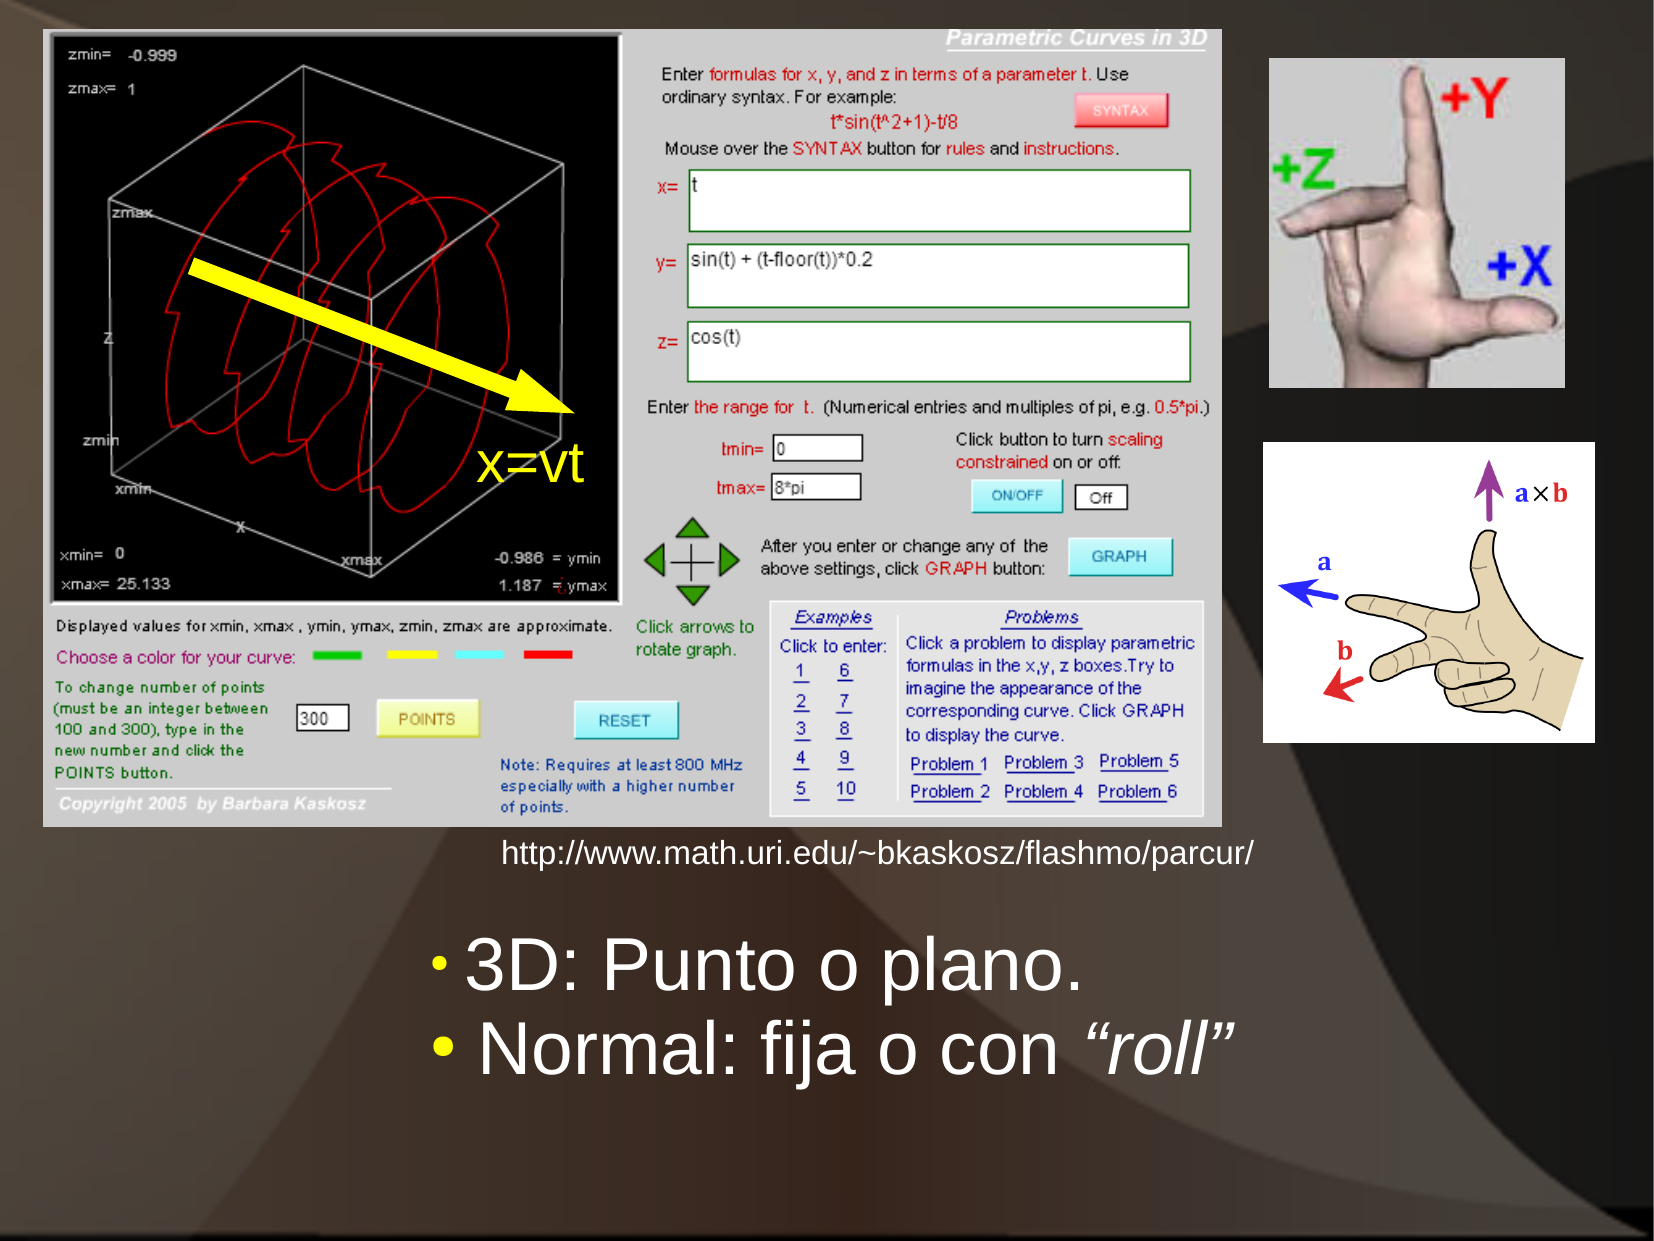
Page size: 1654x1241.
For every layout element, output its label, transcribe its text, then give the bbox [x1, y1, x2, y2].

picture [0, 0, 1654, 1241]
text_box x=vt [427, 422, 634, 502]
text_box 3D: Punto o plano. Normal: fija o con “roll” [118, 915, 1565, 1099]
chart [548, 546, 576, 596]
text_box http://www.math.uri.edu/~bkaskosz/flashmo/parcur/ [486, 826, 1270, 879]
